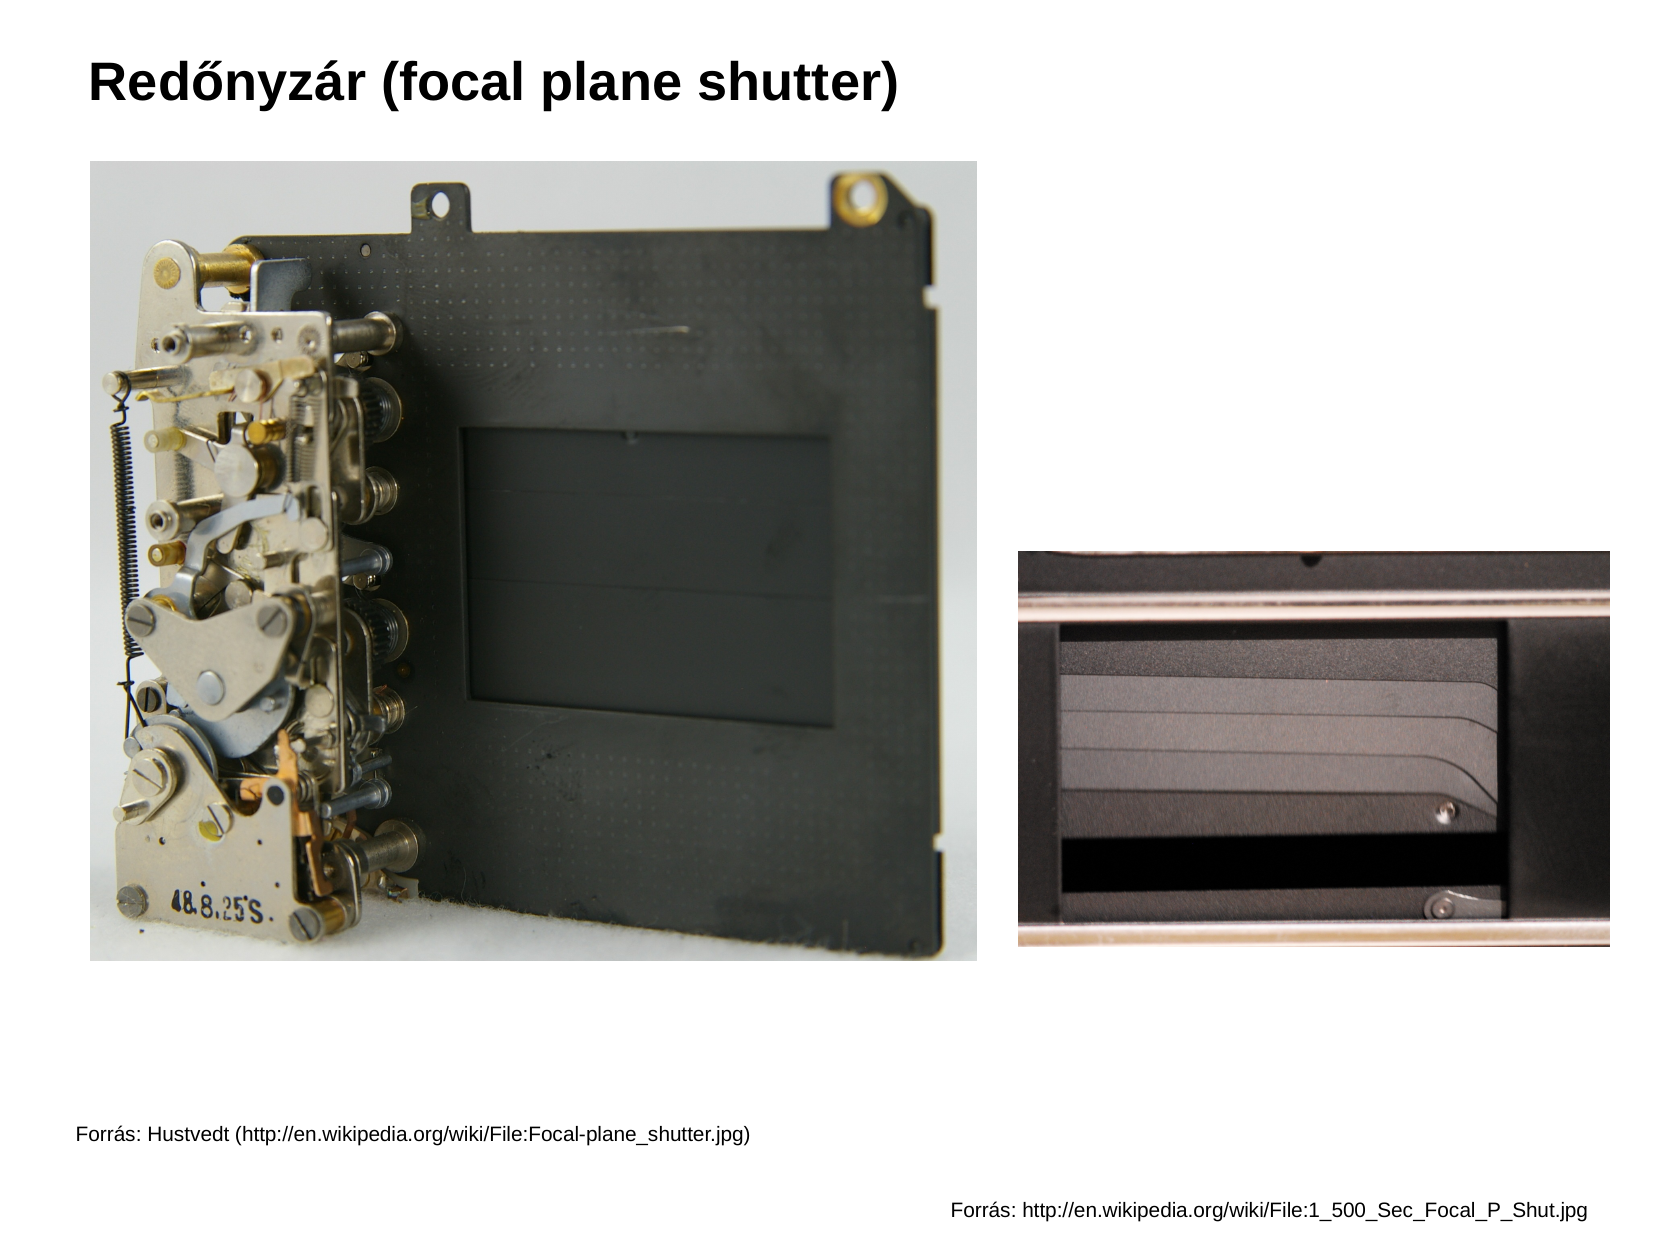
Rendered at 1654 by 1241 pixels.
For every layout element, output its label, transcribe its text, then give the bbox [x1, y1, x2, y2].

picture [1018, 551, 1610, 948]
picture [90, 161, 977, 961]
text_box Forrás: Hustvedt (http://en.wikipedia.org/wiki/File:Focal-plane_shutter.jpg) [60, 1115, 766, 1153]
text_box Redőnyzár (focal plane shutter) [73, 44, 915, 155]
text_box Forrás: http://en.wikipedia.org/wiki/File:1_500_Sec_Focal_P_Shut.jpg [935, 1190, 1604, 1229]
